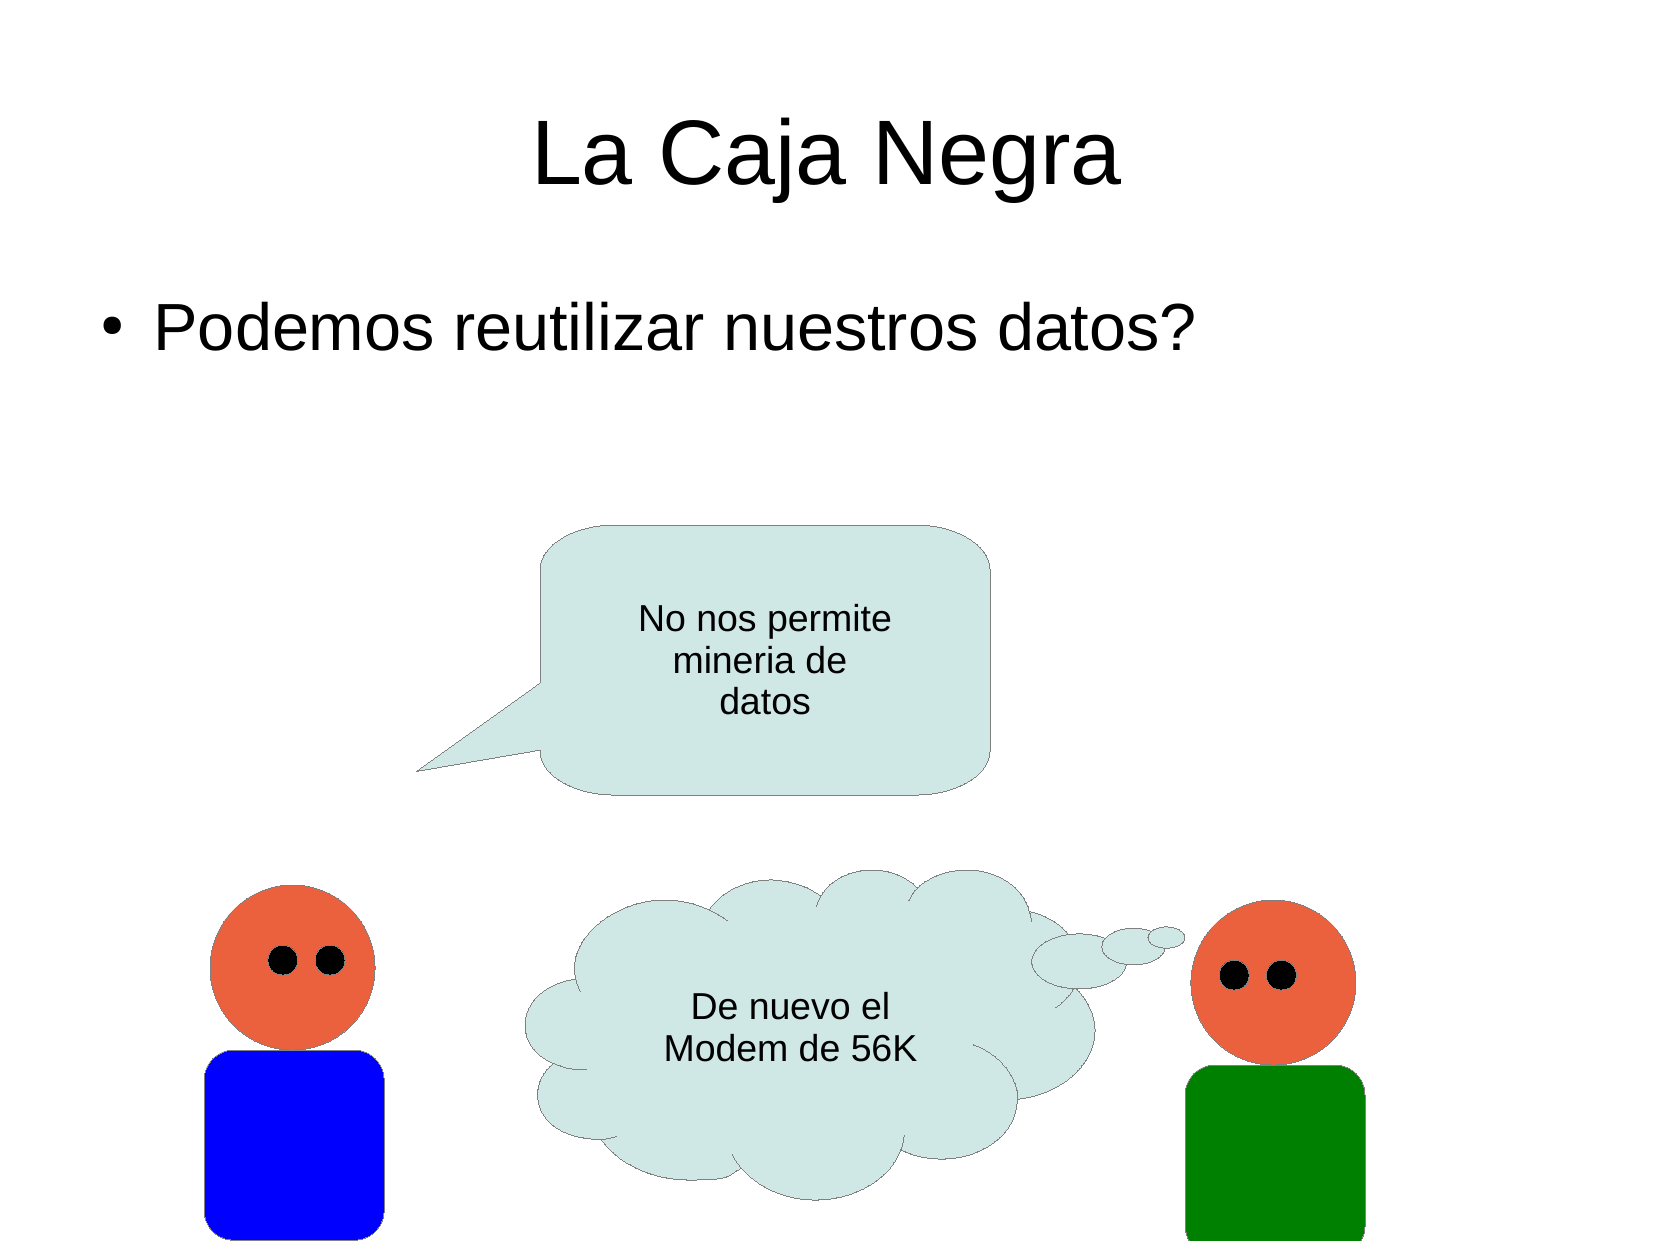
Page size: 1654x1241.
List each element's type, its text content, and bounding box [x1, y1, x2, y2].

text_box [204, 885, 385, 1241]
text_box De nuevo el Modem de 56K [525, 870, 1185, 1201]
list Podemos reutilizar nuestros datos? [82, 290, 1571, 481]
text_box [1185, 900, 1366, 1241]
title La Caja Negra [82, 49, 1571, 257]
text_box No nos permite mineria de datos [416, 525, 991, 796]
